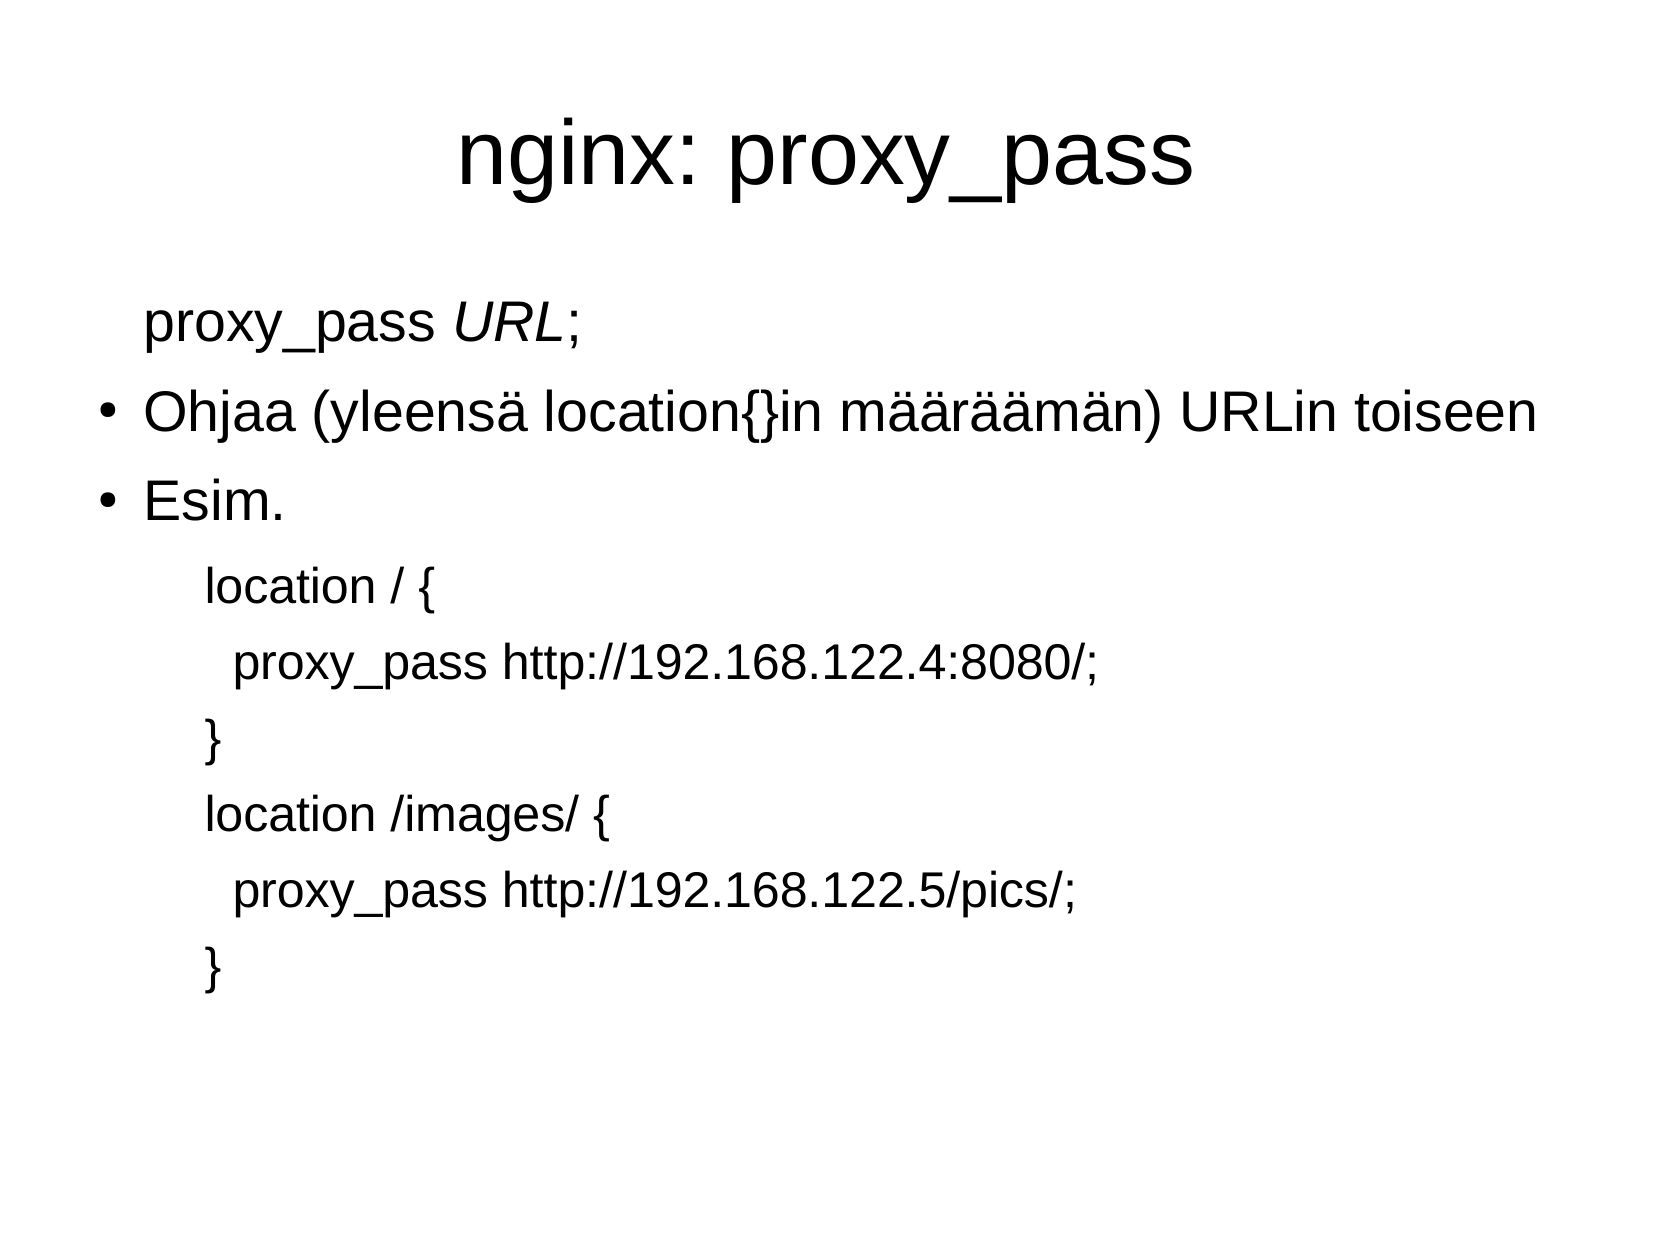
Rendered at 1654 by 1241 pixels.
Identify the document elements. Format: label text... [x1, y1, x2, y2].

list proxy_pass URL; Ohjaa (yleensä location{}in määräämän) URLin toiseen Esim. location / { proxy_pass http://192.168.122.4:8080/; } location /images/ { proxy_pass http://192.168.122.5/pics/; } [82, 290, 1571, 1010]
title nginx: proxy_pass [82, 49, 1571, 257]
